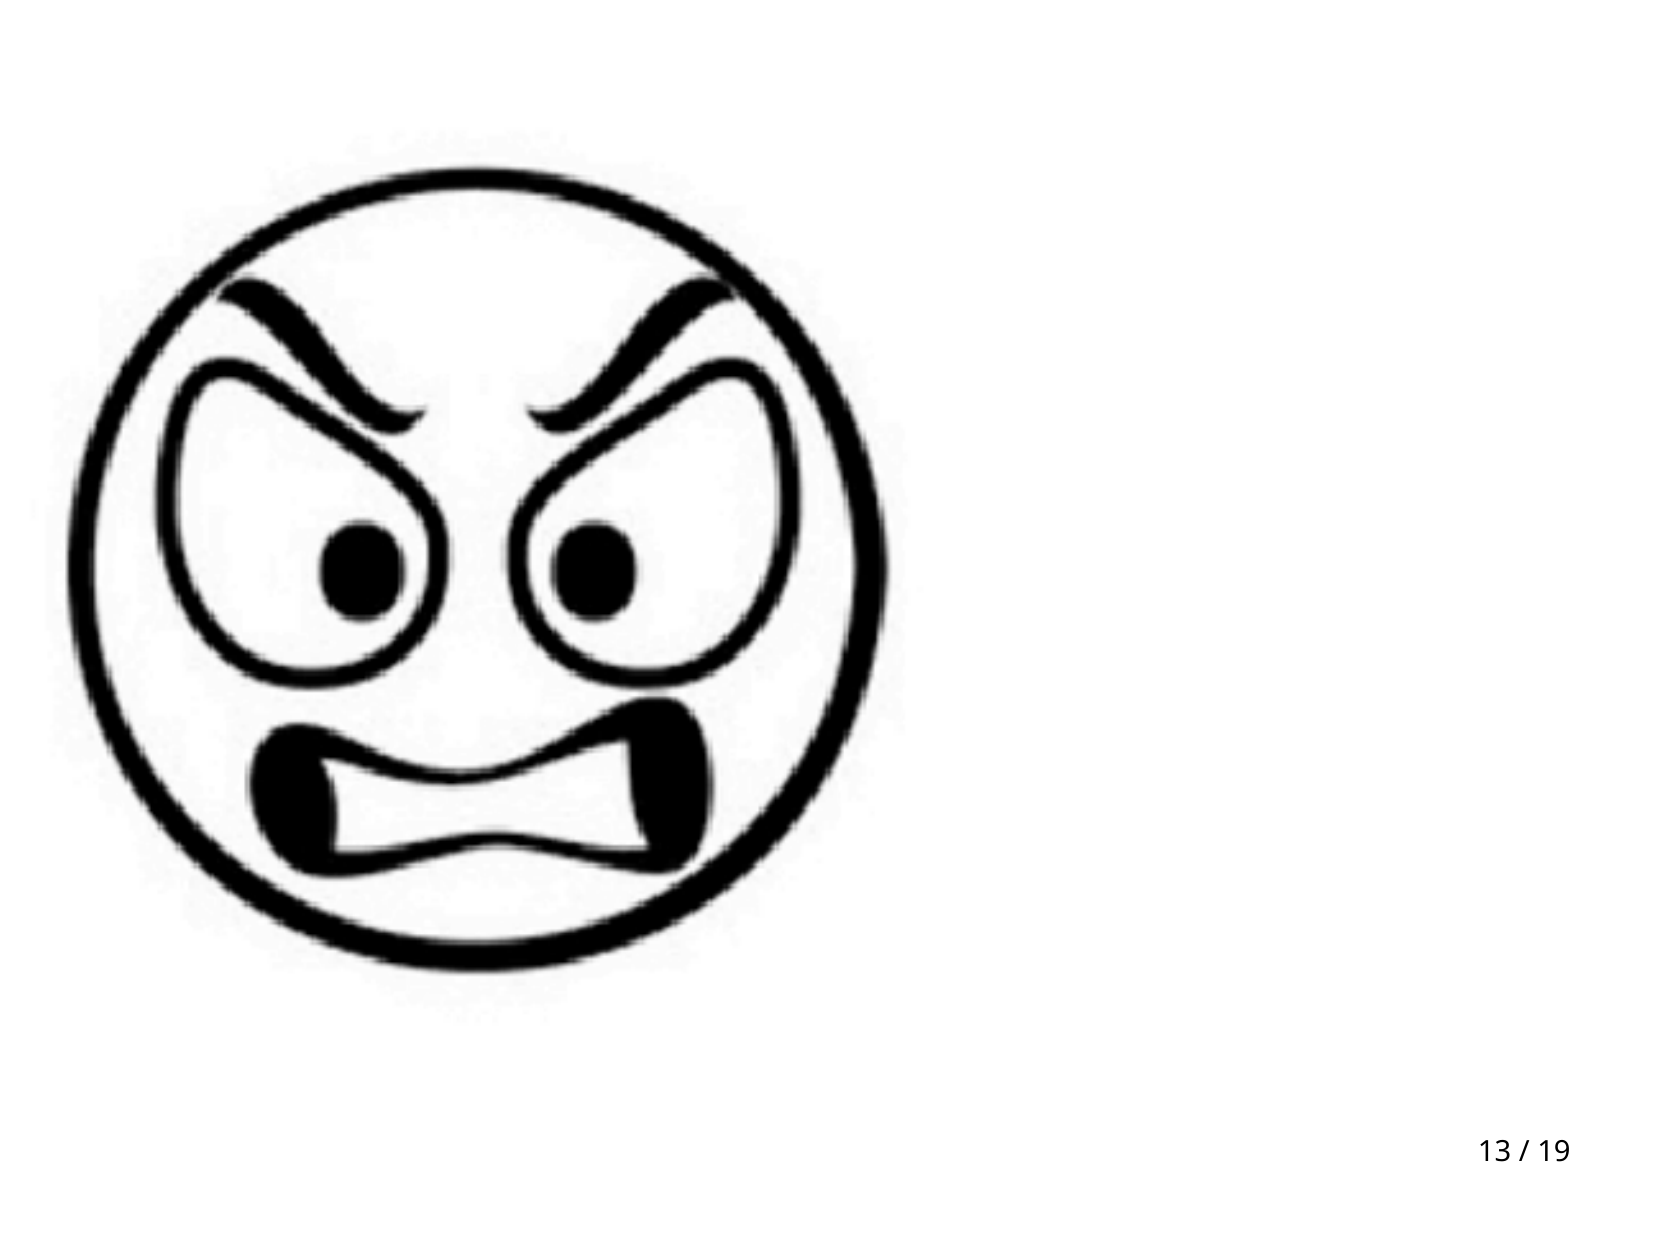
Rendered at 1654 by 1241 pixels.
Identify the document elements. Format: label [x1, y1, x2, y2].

picture [0, 0, 931, 1043]
